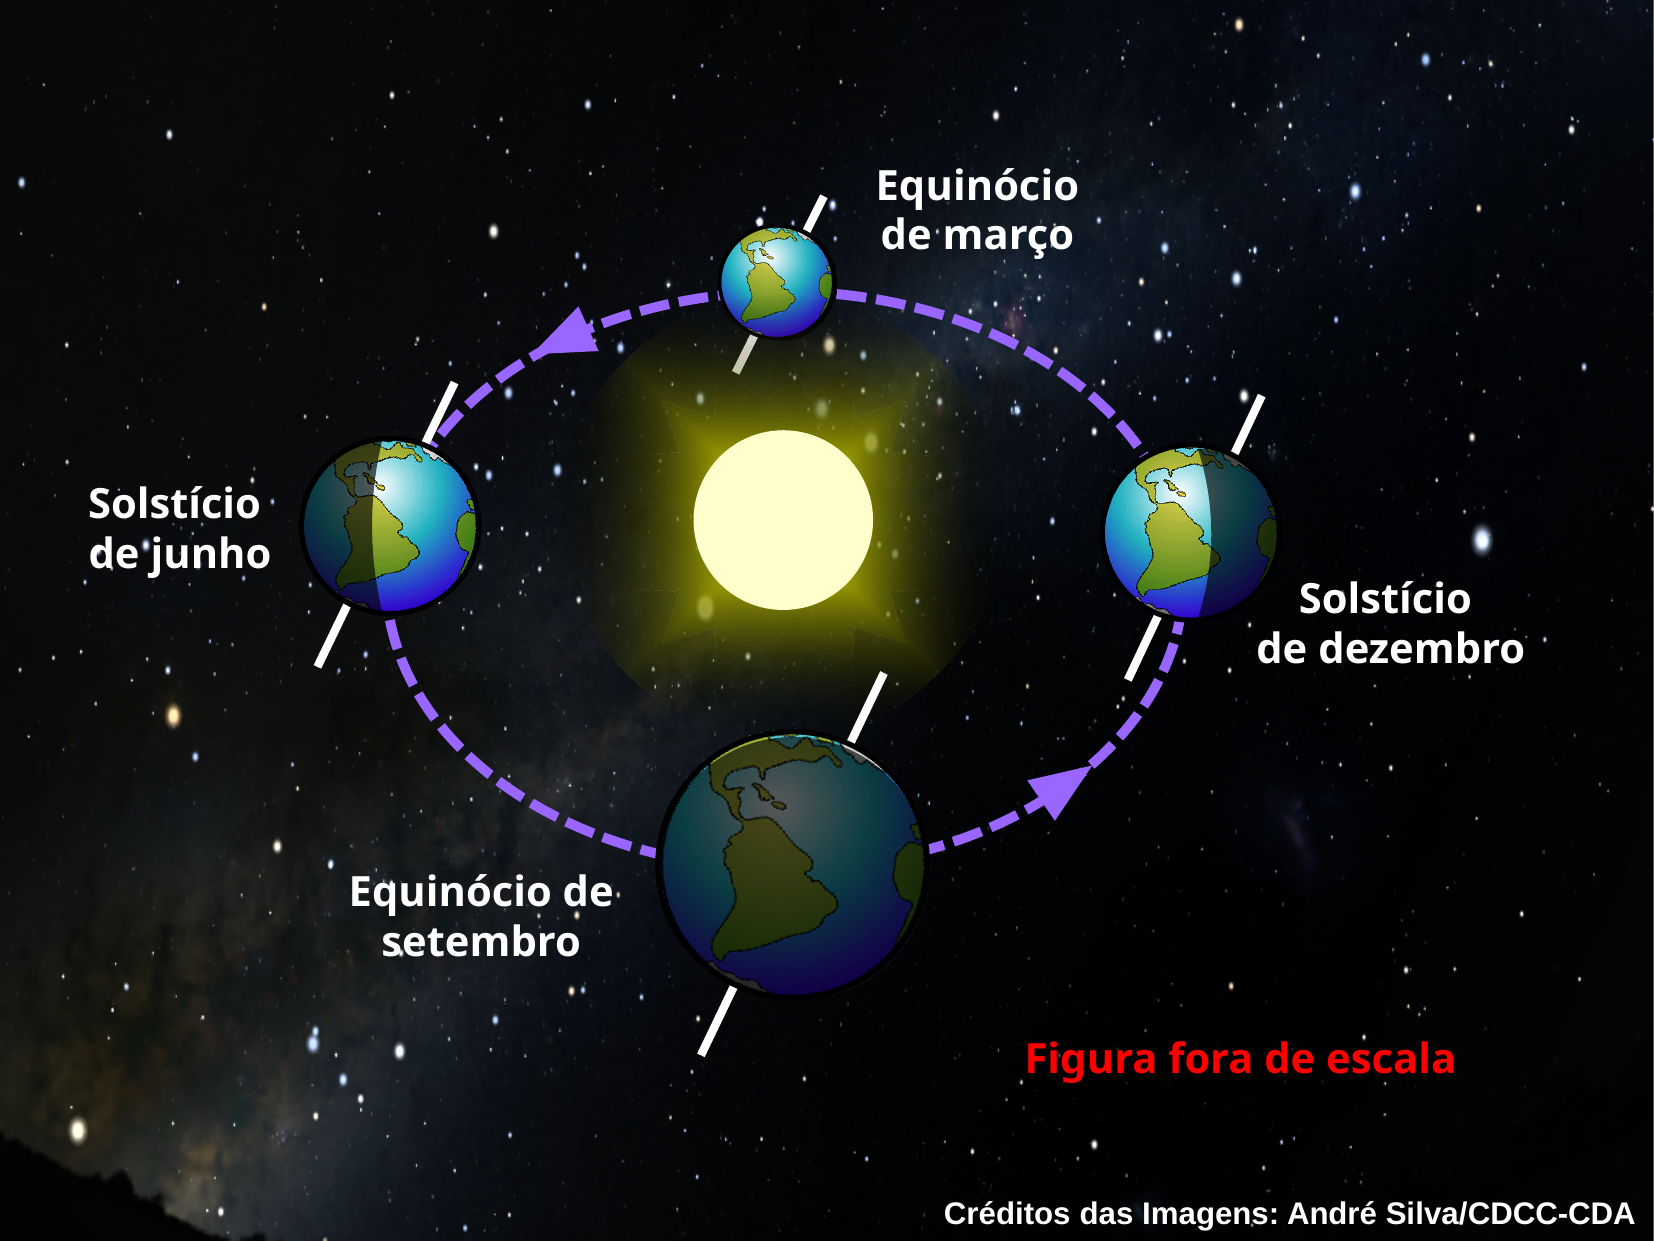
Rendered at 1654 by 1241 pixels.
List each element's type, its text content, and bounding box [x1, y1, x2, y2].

text_box [846, 923, 918, 991]
text_box Equinócio de março [844, 151, 1111, 266]
text_box [1027, 765, 1093, 821]
text_box Figura fora de escala [1009, 1023, 1542, 1089]
text_box Solstício de dezembro [1234, 564, 1548, 680]
text_box [561, 295, 1003, 733]
text_box Equinócio de setembro [324, 857, 638, 973]
text_box Créditos das Imagens: André Silva/CDCC-CDA [0, 1193, 1637, 1241]
text_box [313, 440, 383, 611]
text_box [659, 737, 926, 996]
text_box Solstício de junho [47, 469, 313, 585]
text_box [1197, 448, 1279, 620]
picture [0, 0, 1654, 1241]
text_box [531, 306, 599, 355]
